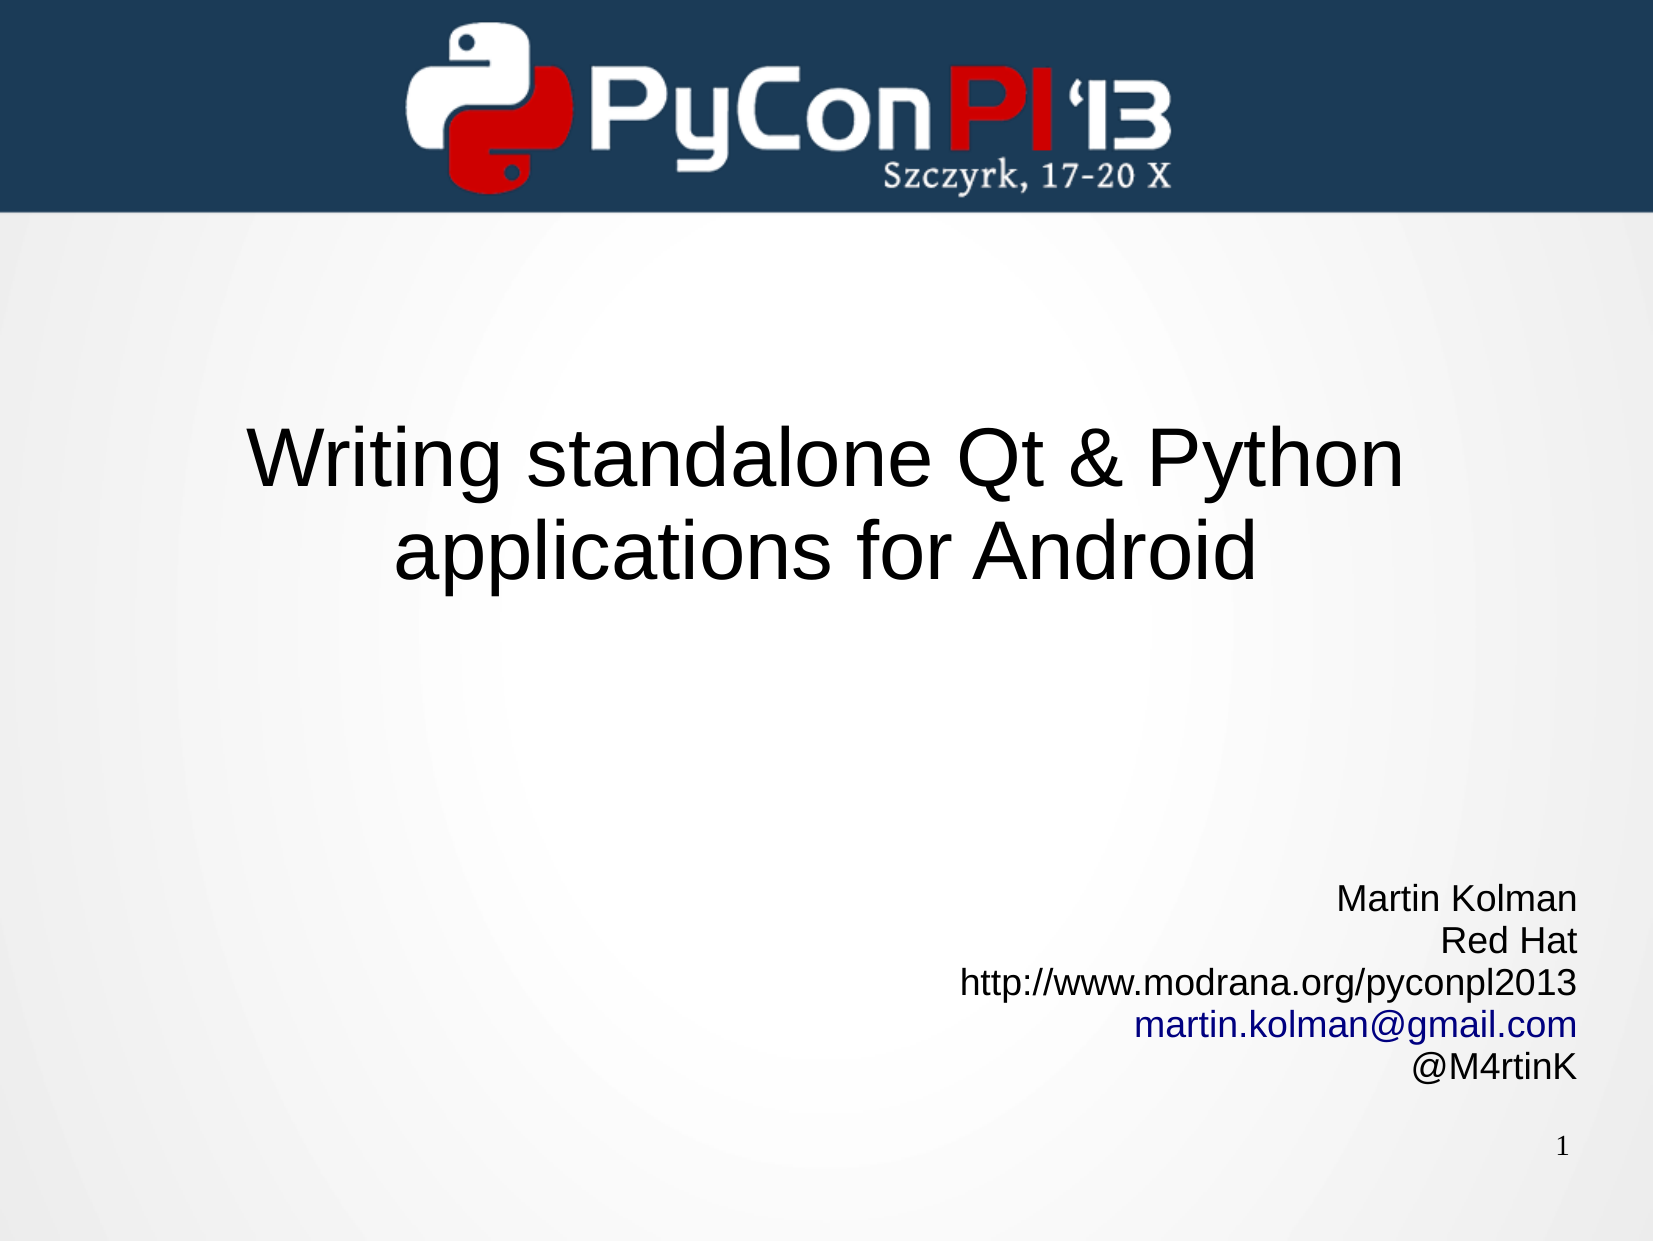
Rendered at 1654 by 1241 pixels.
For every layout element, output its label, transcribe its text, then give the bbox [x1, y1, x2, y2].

picture [0, 0, 1653, 1241]
text_box Martin Kolman Red Hat http://www.modrana.org/pyconpl2013 martin.kolman@gmail.com @M4rtinK [945, 870, 1590, 1095]
title Writing standalone Qt & Python applications for Android [219, 400, 1434, 608]
